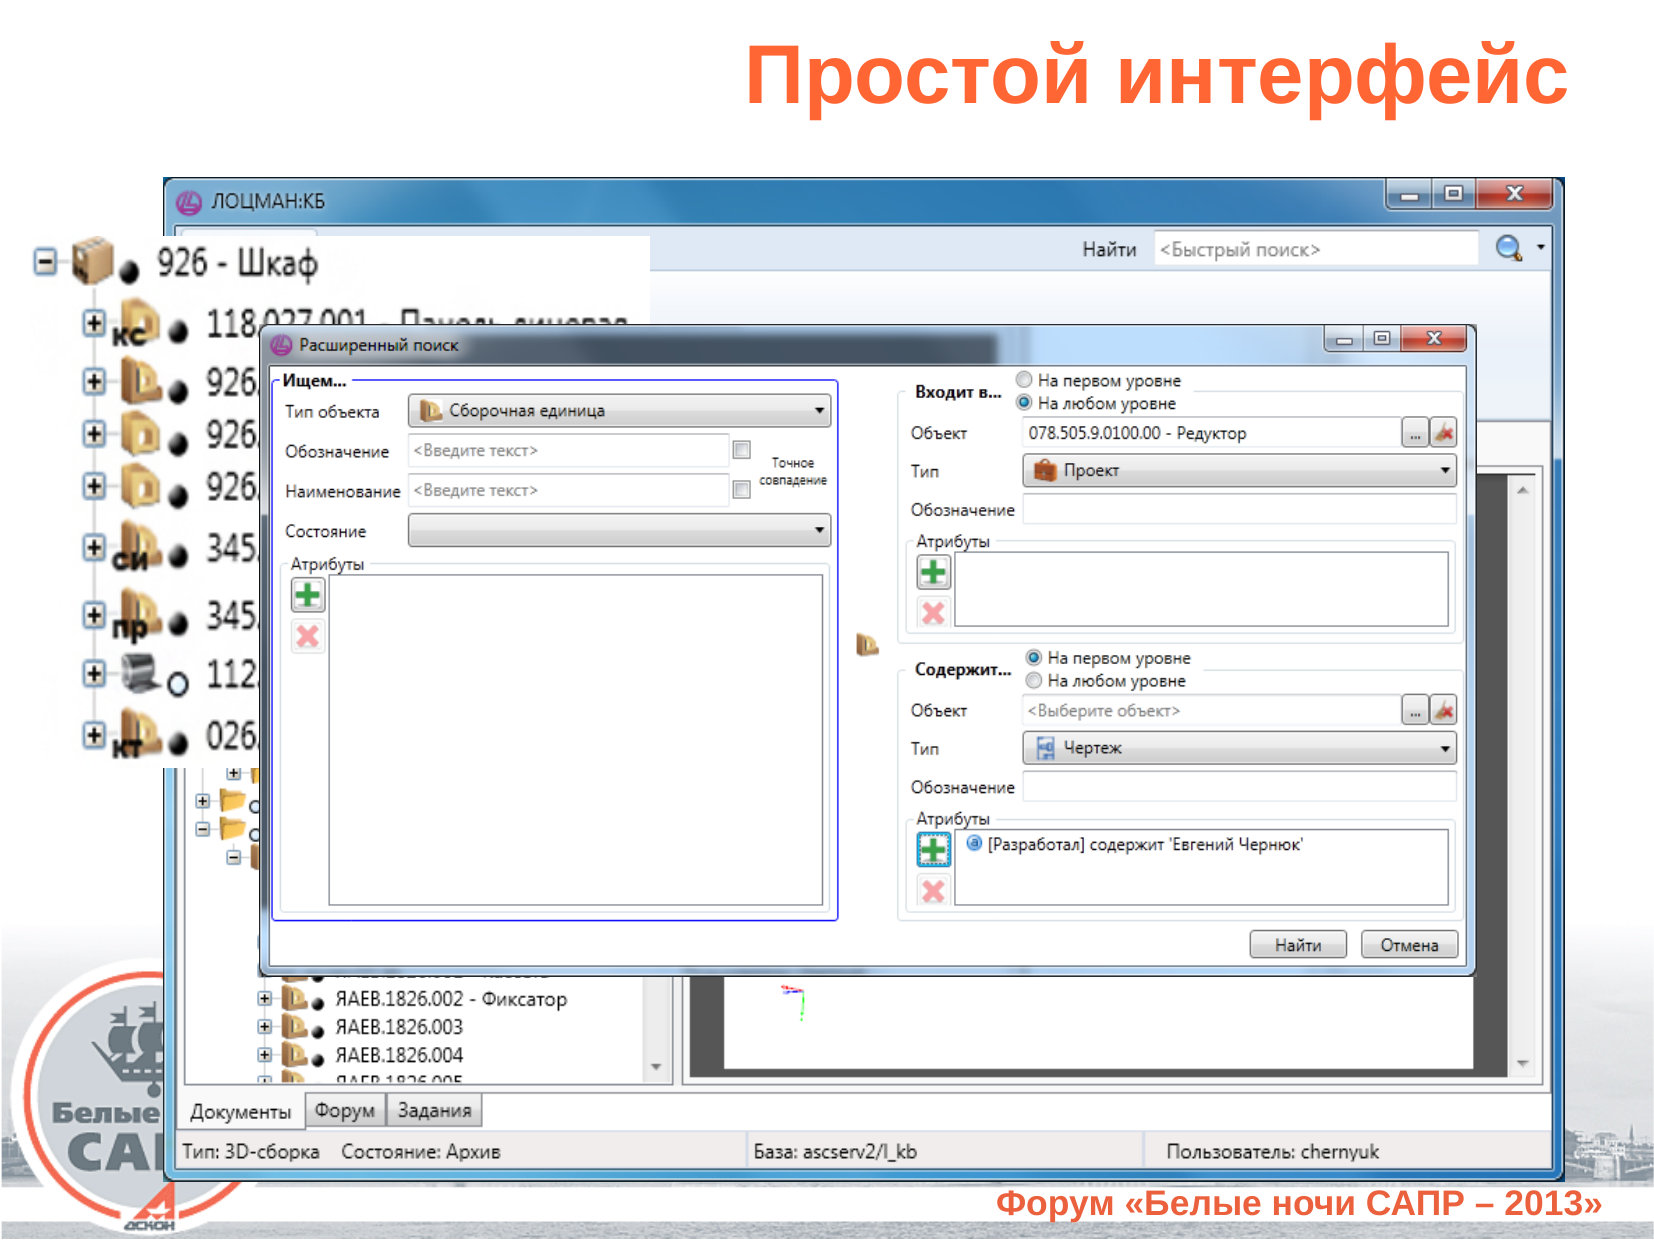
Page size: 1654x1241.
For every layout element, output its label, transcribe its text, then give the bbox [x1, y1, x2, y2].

title Простой интерфейс [82, 25, 1571, 125]
picture [1, 0, 1654, 1239]
